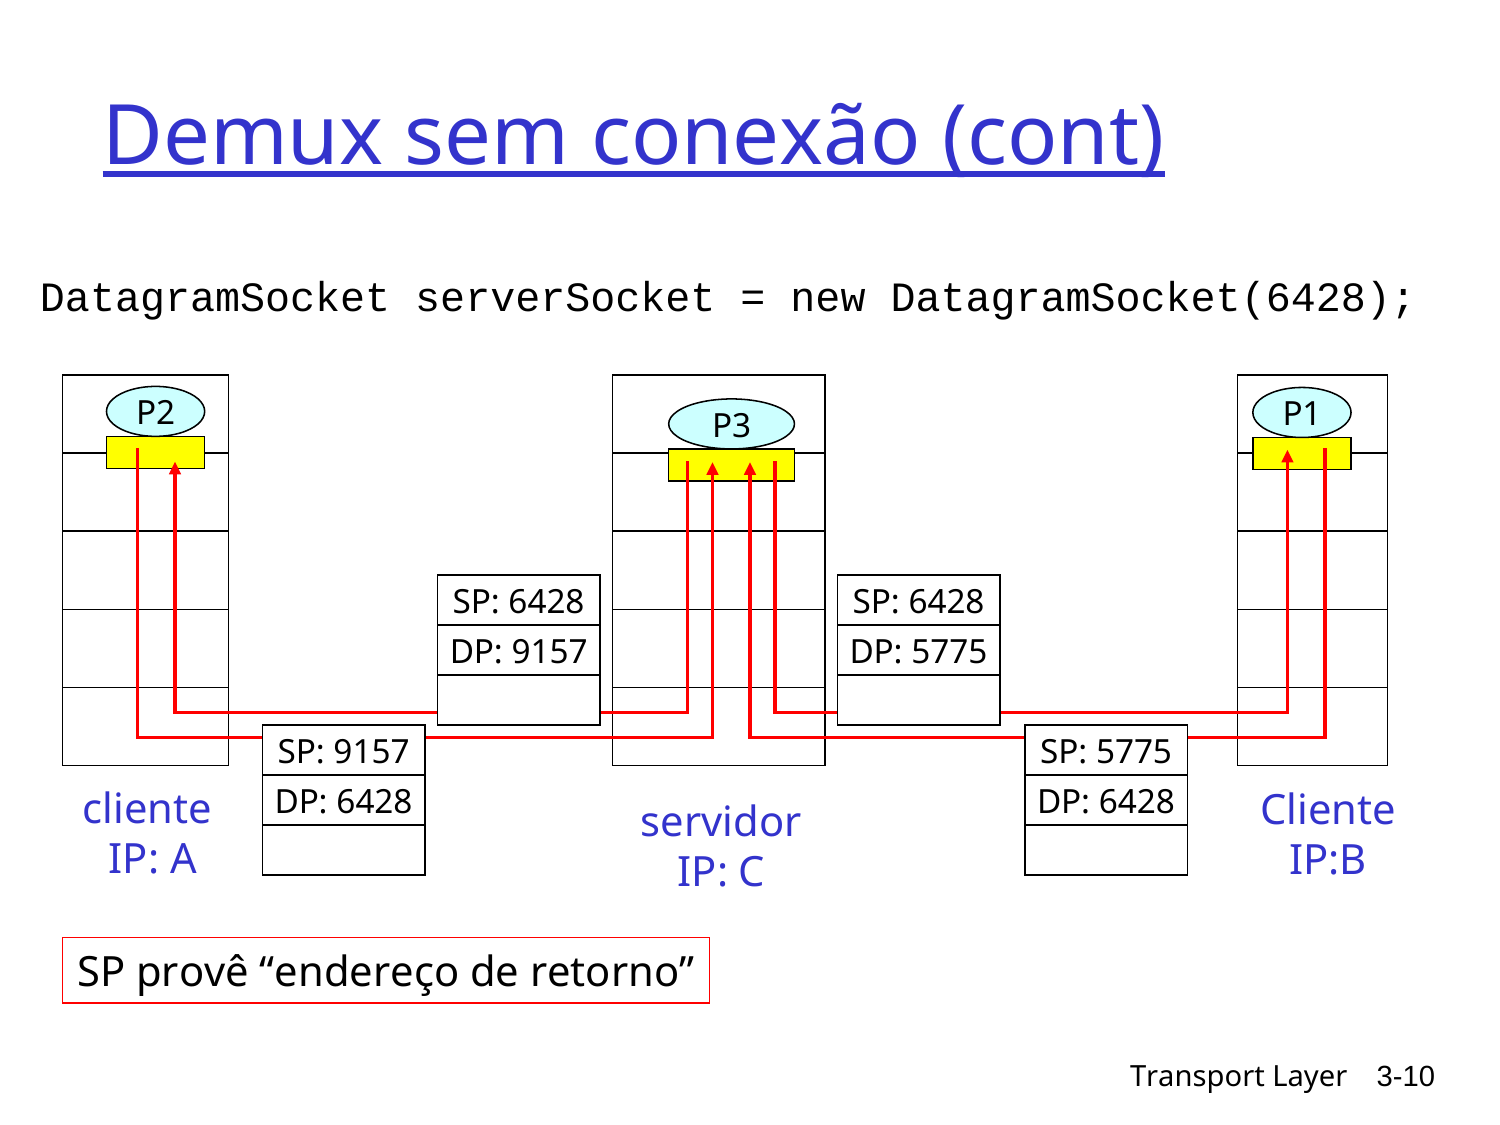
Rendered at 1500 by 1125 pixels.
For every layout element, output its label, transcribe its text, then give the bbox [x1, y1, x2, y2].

text_box SP: 6428 [437, 574, 601, 624]
text_box P2 [106, 386, 205, 437]
text_box [837, 674, 1000, 725]
text_box [612, 374, 825, 766]
text_box Transport Layer [887, 1050, 1339, 1125]
text_box DP: 5775 [837, 624, 1000, 674]
text_box P3 [668, 398, 795, 449]
text_box DP: 9157 [437, 624, 601, 674]
text_box DP: 6428 [262, 774, 425, 825]
text_box [1237, 375, 1388, 766]
text_box SP: 5775 [1024, 724, 1188, 774]
text_box servidor IP: C [626, 786, 817, 903]
text_box [437, 674, 601, 725]
text_box SP: 6428 [837, 574, 1000, 624]
text_box P1 [1252, 387, 1352, 438]
text_box 3-<número> [1339, 1050, 1451, 1125]
text_box [62, 375, 229, 766]
text_box cliente IP: A [68, 774, 228, 890]
text_box DP: 6428 [1024, 774, 1188, 824]
title Demux sem conexão (cont) [87, 37, 1363, 225]
text_box [1024, 824, 1188, 875]
list DatagramSocket serverSocket = new DatagramSocket(6428); [24, 262, 1450, 363]
text_box [262, 825, 425, 875]
text_box SP: 9157 [262, 724, 425, 774]
text_box SP provê “endereço de retorno” [62, 937, 710, 1003]
text_box Cliente IP:B [1245, 774, 1412, 891]
